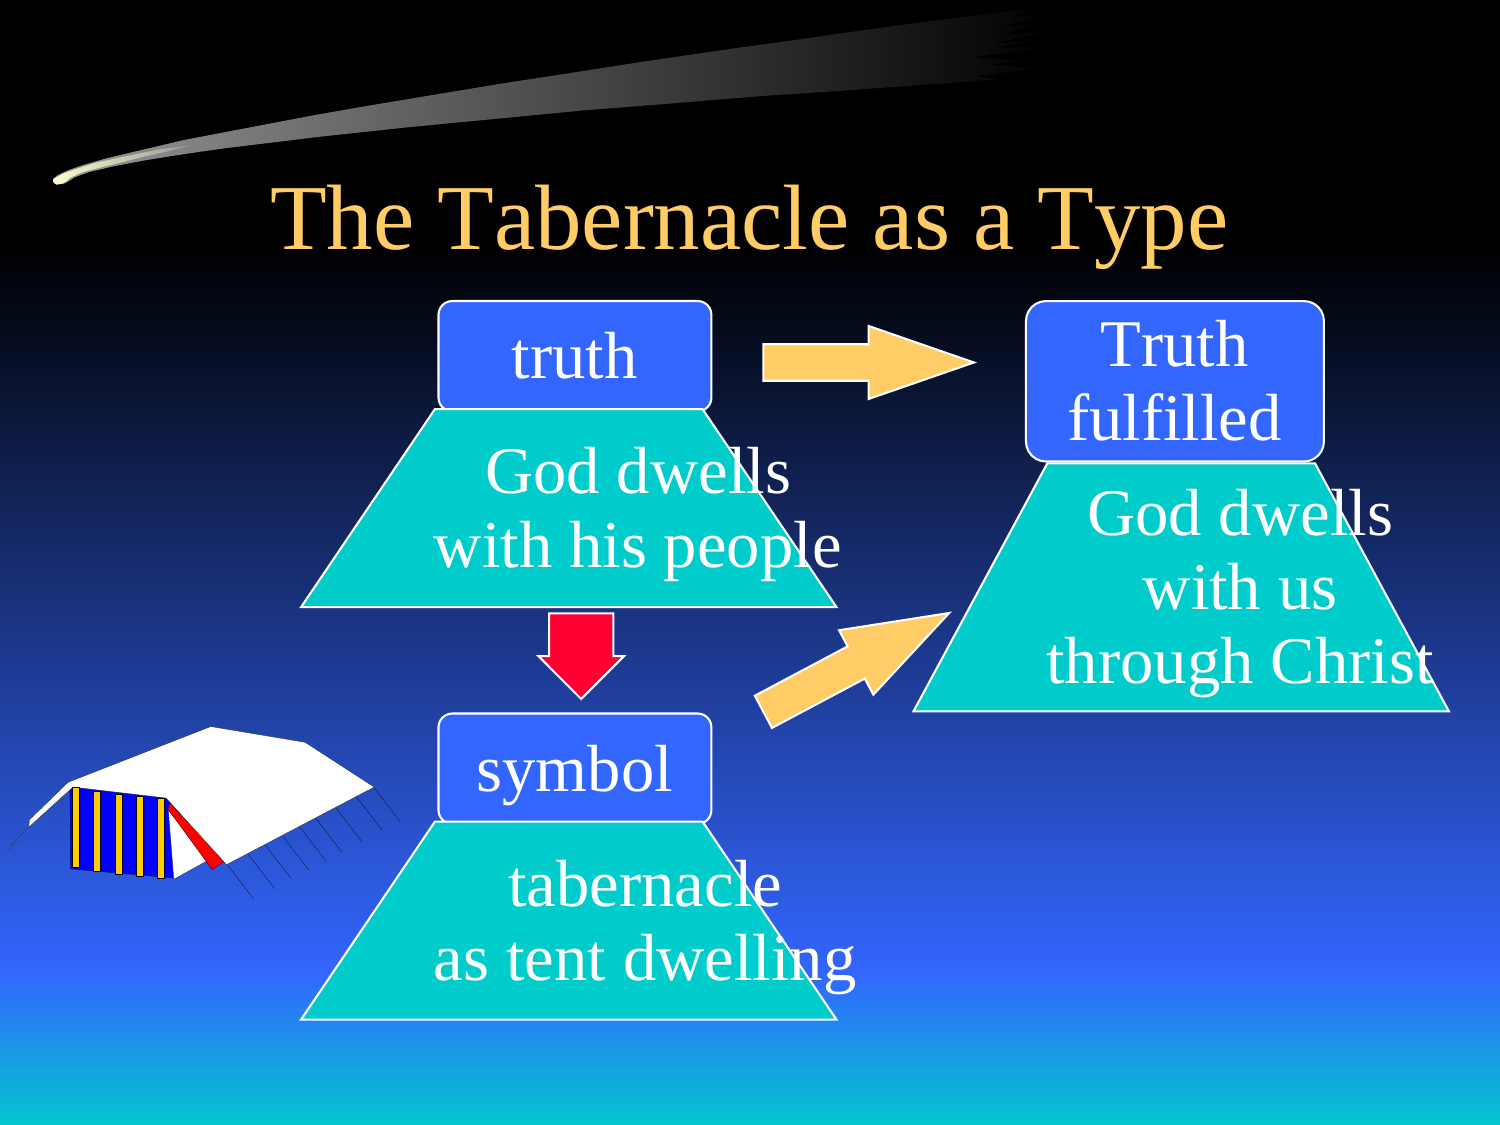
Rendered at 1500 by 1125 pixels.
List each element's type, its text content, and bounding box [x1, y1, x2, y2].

text_box God dwells with us through Christ [913, 463, 1449, 712]
text_box symbol [438, 713, 712, 823]
text_box [754, 612, 950, 728]
text_box truth [438, 301, 712, 410]
text_box tabernacle as tent dwelling [301, 821, 837, 1020]
picture [6, 726, 400, 899]
title The Tabernacle as a Type [112, 124, 1388, 313]
text_box God dwells with his people [301, 409, 837, 608]
text_box Truth fulfilled [1025, 301, 1324, 462]
text_box [763, 325, 974, 399]
text_box [538, 613, 624, 699]
